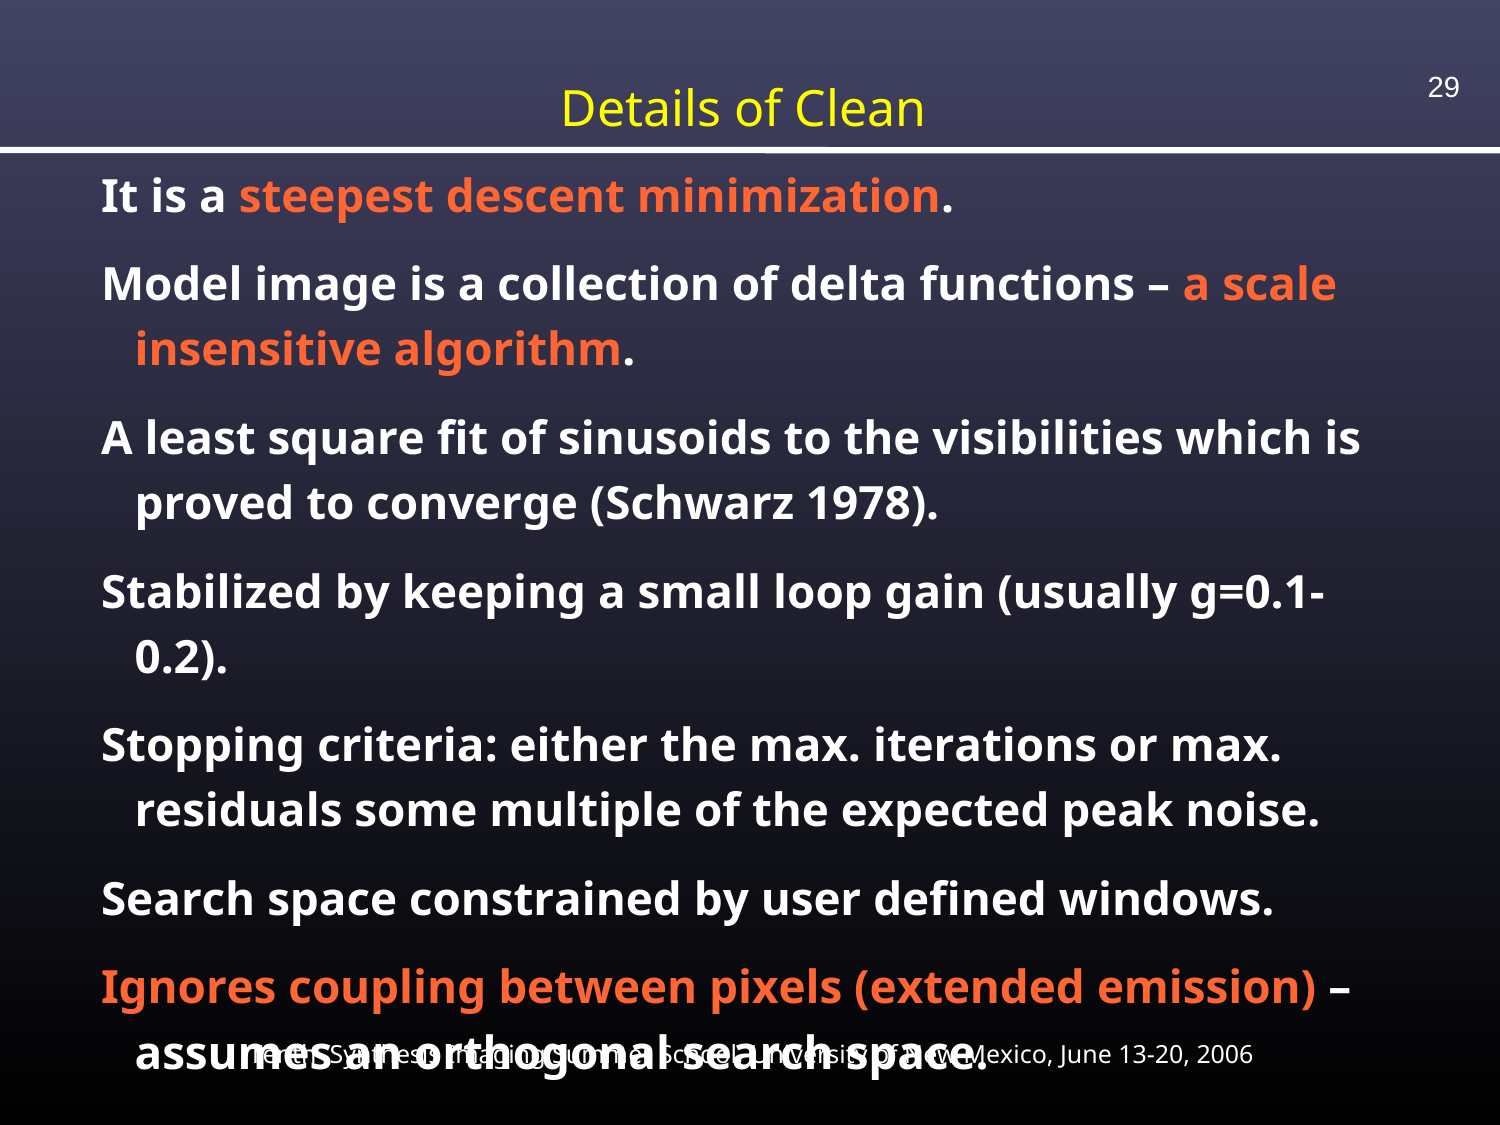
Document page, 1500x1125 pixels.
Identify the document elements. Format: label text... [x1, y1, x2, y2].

subtitle It is a steepest descent minimization. Model image is a collection of delta functions – a scale insensitive algorithm. A least square fit of sinusoids to the visibilities which is proved to converge (Schwarz 1978). Stabilized by keeping a small loop gain (usually g=0.1-0.2). Stopping criteria: either the max. iterations or max. residuals some multiple of the expected peak noise. Search space constrained by user defined windows. Ignores coupling between pixels (extended emission) – assumes an orthogonal search space. [101, 163, 1377, 1025]
title Details of Clean [112, 62, 1375, 151]
